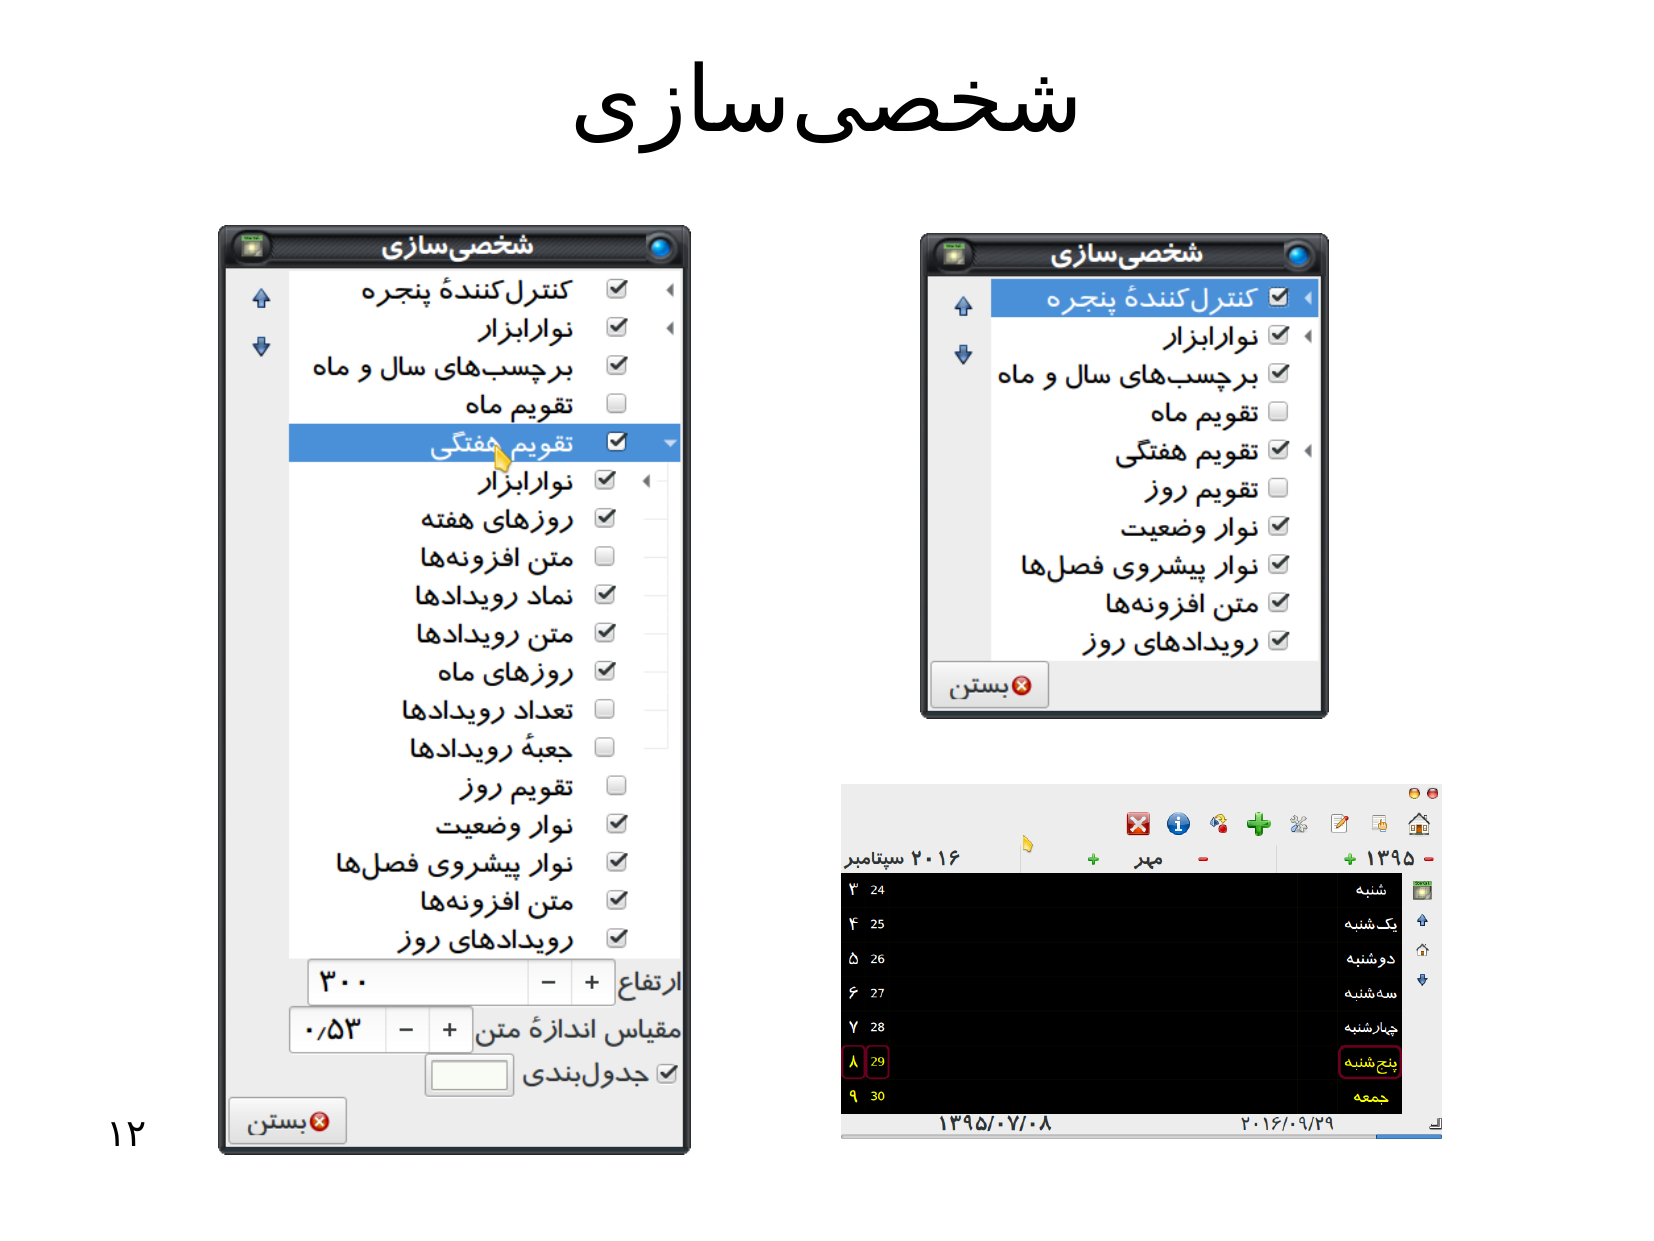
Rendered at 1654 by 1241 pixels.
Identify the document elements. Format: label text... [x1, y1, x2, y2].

picture [841, 784, 1442, 1139]
text_box ۱۲ [91, 1104, 155, 1175]
title شخصی‌سازی [82, 0, 1571, 204]
picture [920, 233, 1329, 719]
picture [218, 225, 691, 1155]
